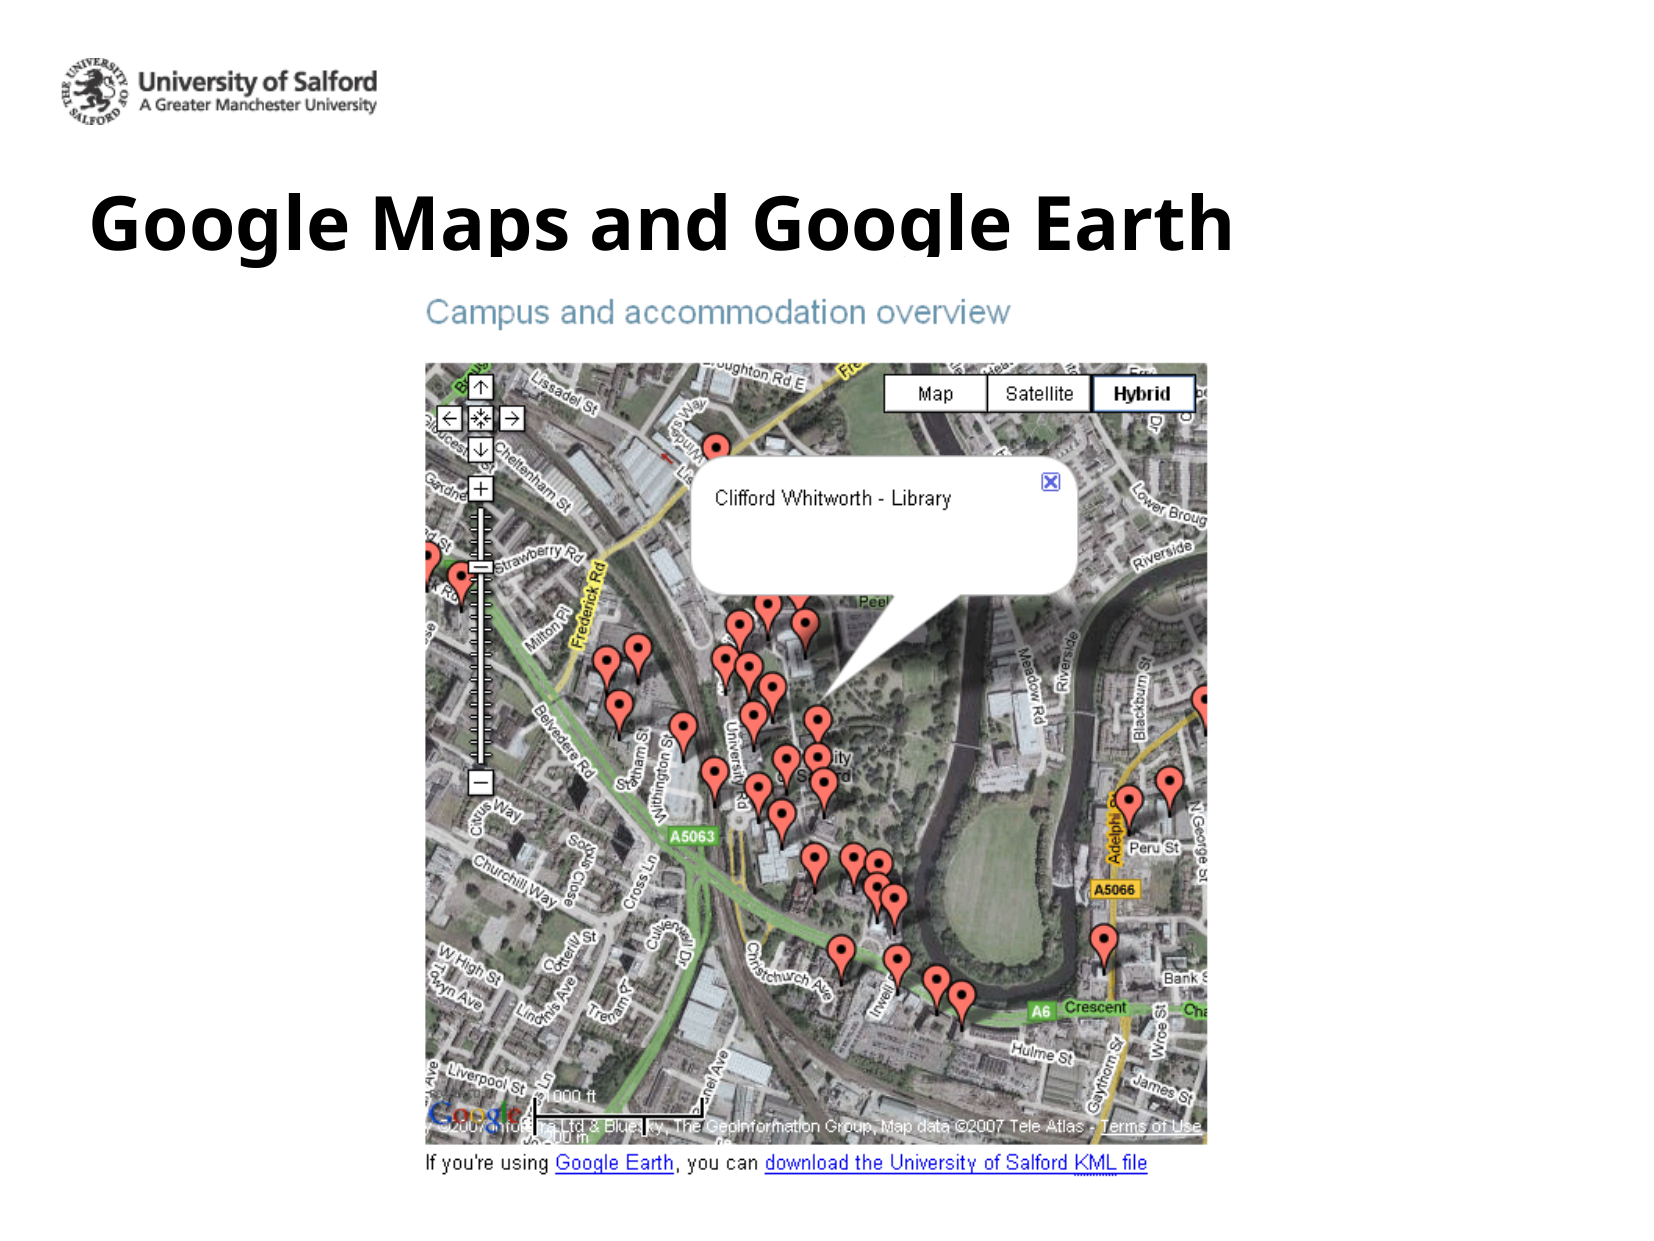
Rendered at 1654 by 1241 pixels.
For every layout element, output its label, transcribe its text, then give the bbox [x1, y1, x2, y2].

picture [385, 257, 1270, 1241]
title Google Maps and Google Earth [88, 176, 1565, 267]
picture [59, 58, 380, 125]
